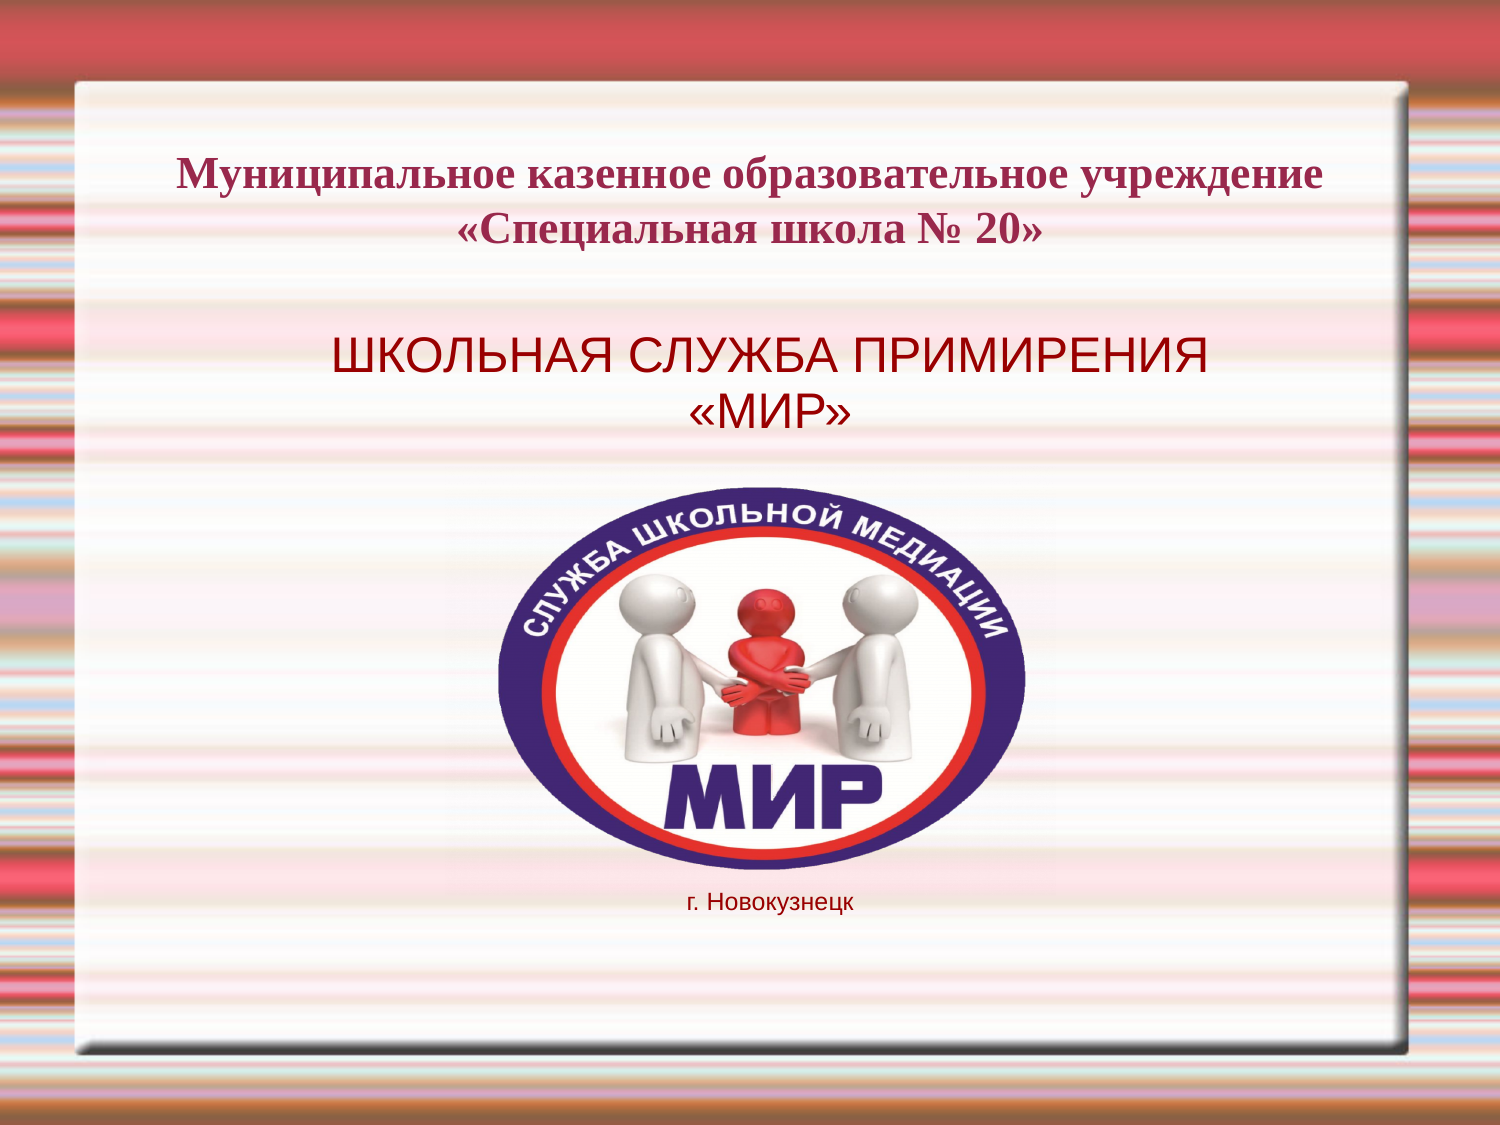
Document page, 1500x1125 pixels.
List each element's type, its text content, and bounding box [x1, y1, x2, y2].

title Муниципальное казенное образовательное учреждение «Специальная школа № 20» [110, 142, 1392, 254]
picture [445, 466, 1056, 896]
text_box ШКОЛЬНАЯ СЛУЖБА ПРИМИРЕНИЯ «МИР» г. Новокузнецк [165, 320, 1376, 439]
